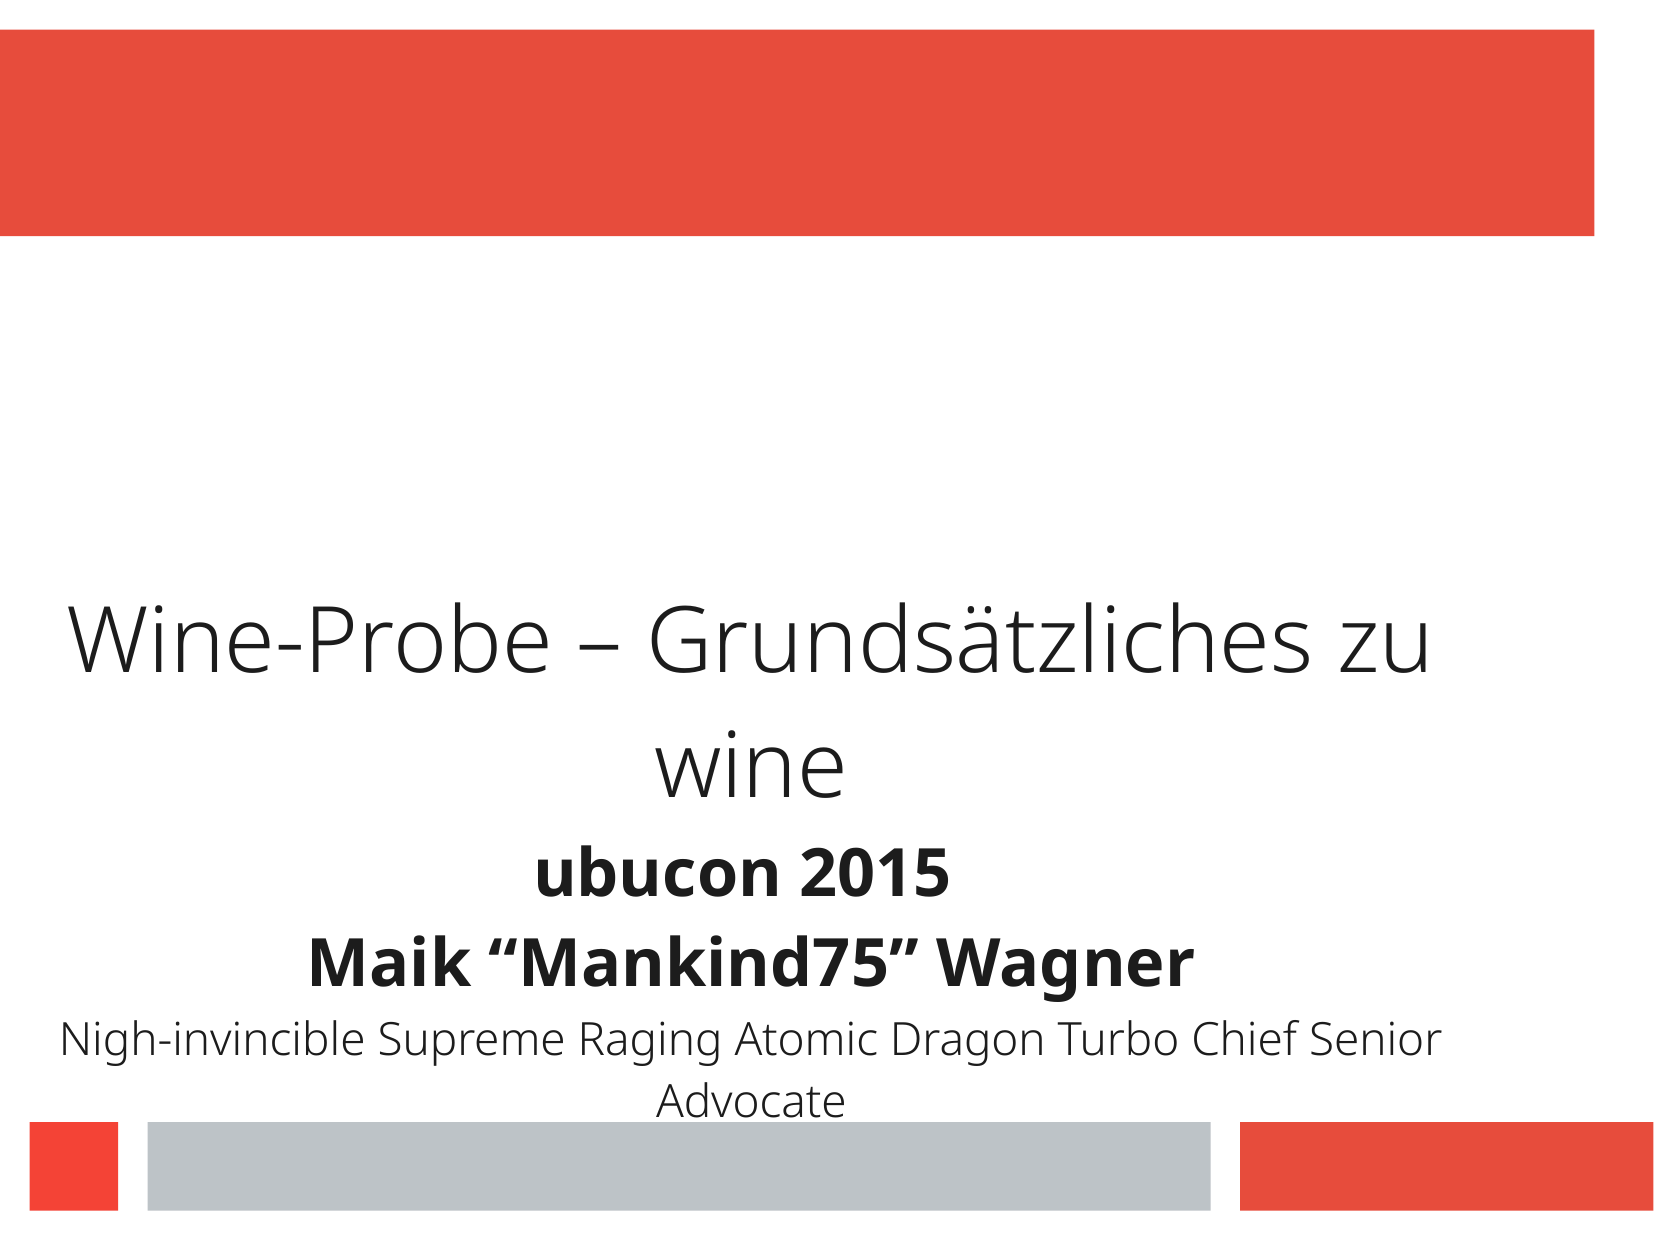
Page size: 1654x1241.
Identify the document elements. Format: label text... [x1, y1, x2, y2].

subtitle Wine-Probe – Grundsätzliches zu wine ubucon 2015 Maik “Mankind75” Wagner Nigh-invincible Supreme Raging Atomic Dragon Turbo Chief Senior Advocate [59, 324, 1565, 1093]
